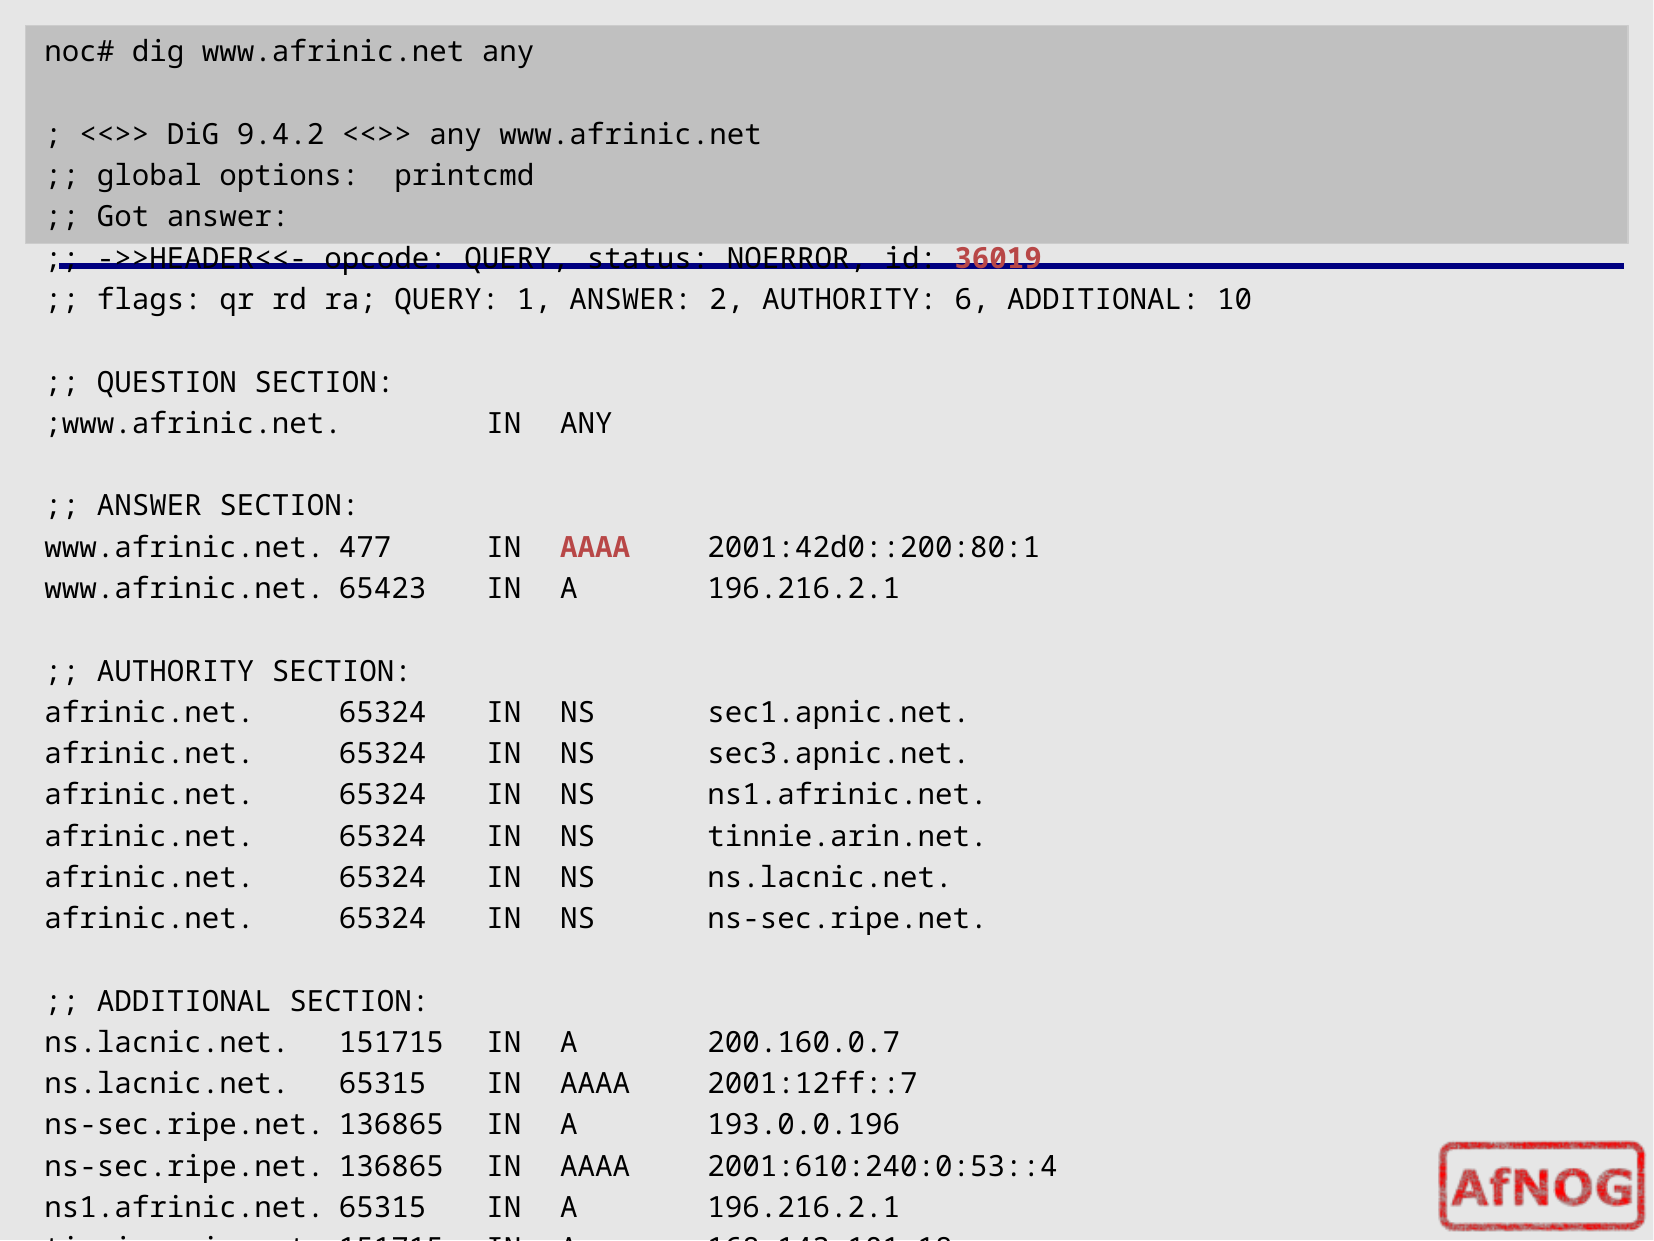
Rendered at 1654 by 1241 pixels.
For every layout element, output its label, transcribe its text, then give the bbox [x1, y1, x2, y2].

text_box noc# dig www.afrinic.net any ; <<>> DiG 9.4.2 <<>> any www.afrinic.net ;; global options: printcmd ;; Got answer: ;; ->>HEADER<<- opcode: QUERY, status: NOERROR, id: 36019 ;; flags: qr rd ra; QUERY: 1, ANSWER: 2, AUTHORITY: 6, ADDITIONAL: 10 ;; QUESTION SECTION: ;www.afrinic.net. IN ANY ;; ANSWER SECTION: www.afrinic.net. 477 IN AAAA 2001:42d0::200:80:1 www.afrinic.net. 65423 IN A 196.216.2.1 ;; AUTHORITY SECTION: afrinic.net. 65324 IN NS sec1.apnic.net. afrinic.net. 65324 IN NS sec3.apnic.net. afrinic.net. 65324 IN NS ns1.afrinic.net. afrinic.net. 65324 IN NS tinnie.arin.net. afrinic.net. 65324 IN NS ns.lacnic.net. afrinic.net. 65324 IN NS ns-sec.ripe.net. ;; ADDITIONAL SECTION: ns.lacnic.net. 151715 IN A 200.160.0.7 ns.lacnic.net. 65315 IN AAAA 2001:12ff::7 ns-sec.ripe.net. 136865 IN A 193.0.0.196 ns-sec.ripe.net. 136865 IN AAAA 2001:610:240:0:53::4 ns1.afrinic.net. 65315 IN A 196.216.2.1 tinnie.arin.net. 151715 IN A 168.143.101.18 sec1.apnic.net. 151715 IN A 202.12.29.59 sec1.apnic.net. 151715 IN AAAA 2001:dc0:2001:a:4608::59 sec3.apnic.net. 151715 IN A 202.12.28.140 sec3.apnic.net. 151715 IN AAAA 2001:dc0:1:0:4777::140 ;; Query time: 1 msec ;; SERVER: 196.200.218.1#53(196.200.218.1) ;; WHEN: Tue May 27 08:48:13 2008 ;; MSG SIZE rcvd: 423 [29, 21, 1547, 1241]
picture [1547, 1139, 1648, 1235]
